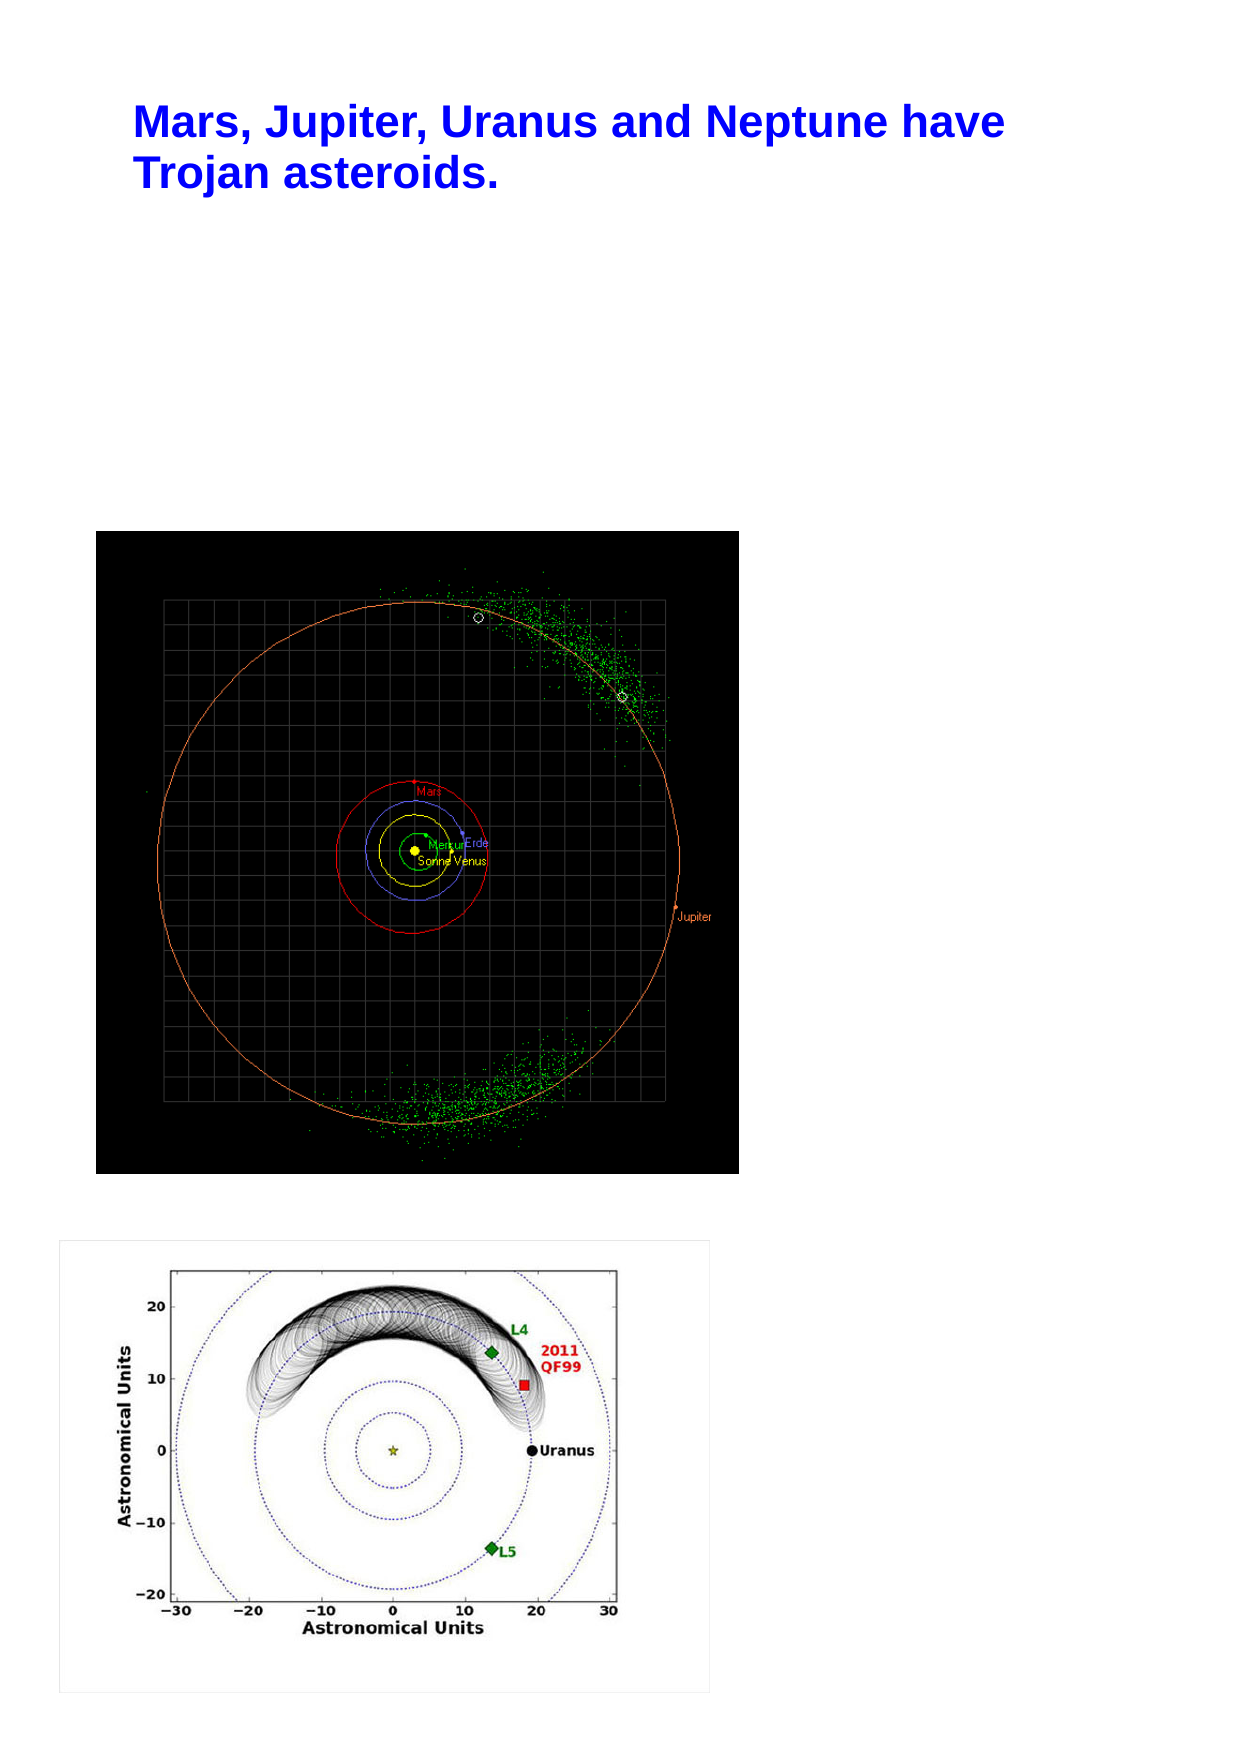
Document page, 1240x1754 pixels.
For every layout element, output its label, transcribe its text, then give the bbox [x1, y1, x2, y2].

picture [96, 531, 739, 1174]
picture [59, 1240, 710, 1693]
text_box Mars, Jupiter, Uranus and Neptune have Trojan asteroids. [118, 88, 1063, 206]
